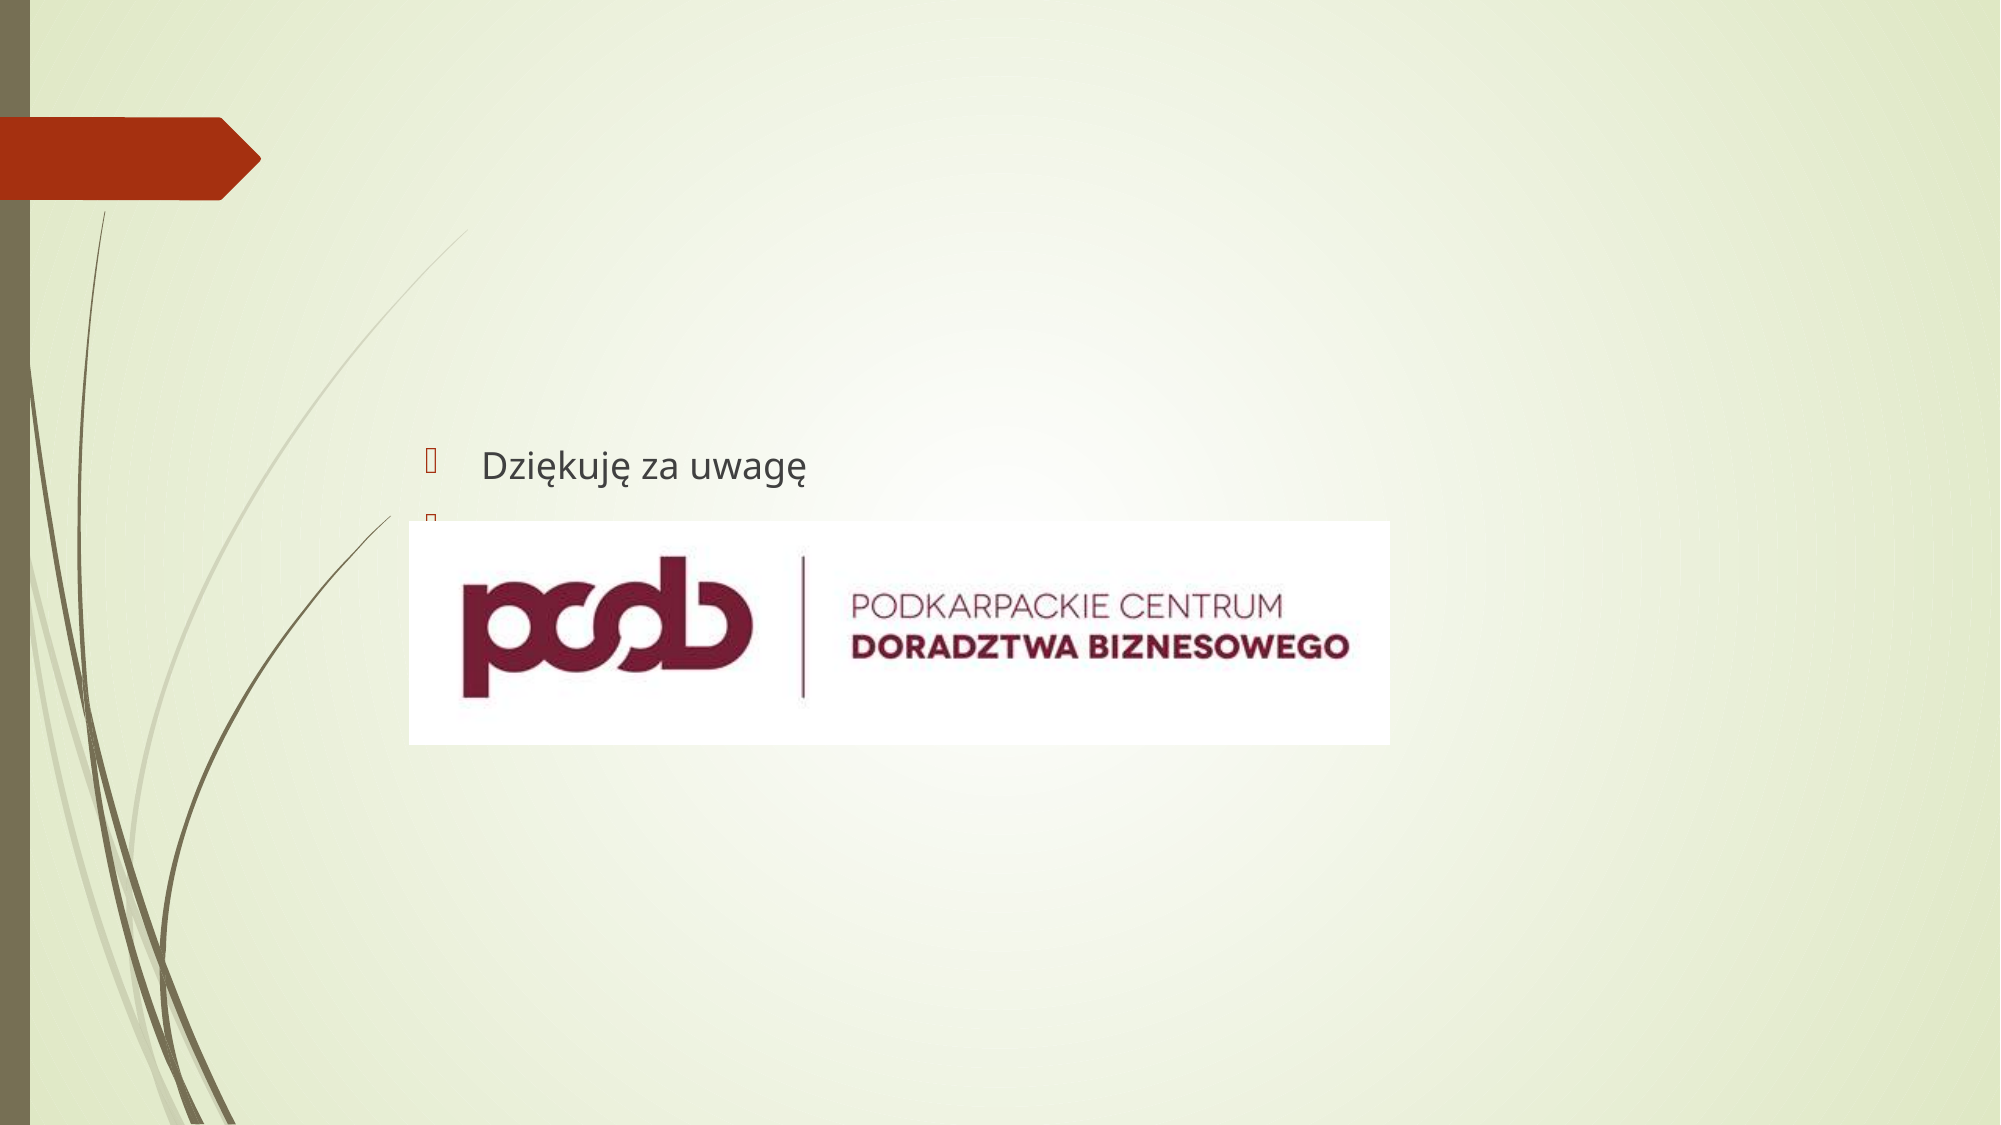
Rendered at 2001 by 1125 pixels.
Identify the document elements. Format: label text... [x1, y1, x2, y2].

picture [409, 521, 1390, 745]
list Dziękuję za uwagę [409, 434, 1873, 1055]
